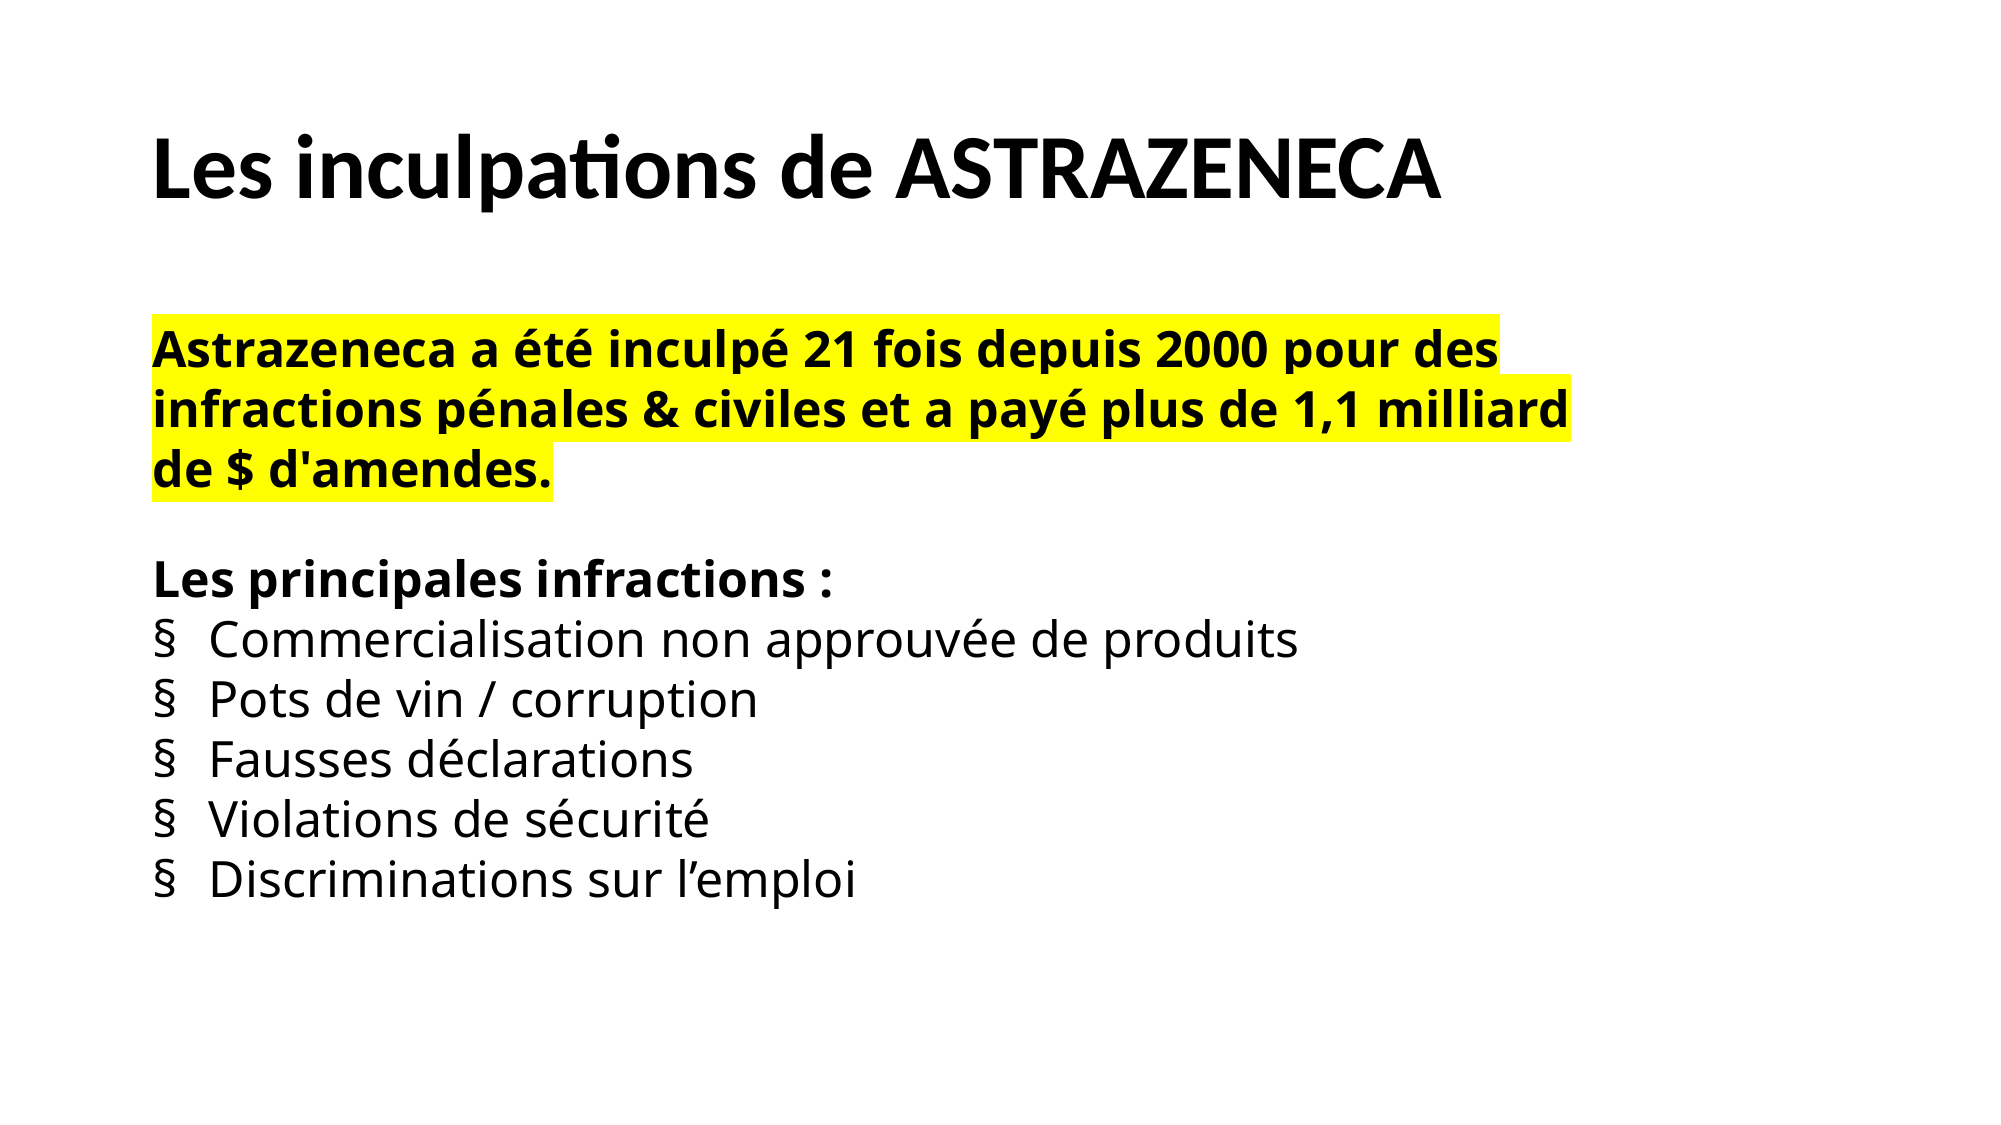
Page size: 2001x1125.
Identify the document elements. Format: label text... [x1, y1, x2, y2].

text_box Astrazeneca a été inculpé 21 fois depuis 2000 pour des infractions pénales & civiles et a payé plus de 1,1 milliard de $ d'amendes. Les principales infractions : Commercialisation non approuvée de produits Pots de vin / corruption Fausses déclarations Violations de sécurité Discriminations sur l’emploi [137, 310, 1659, 915]
title Les inculpations de ASTRAZENECA [137, 59, 1863, 278]
